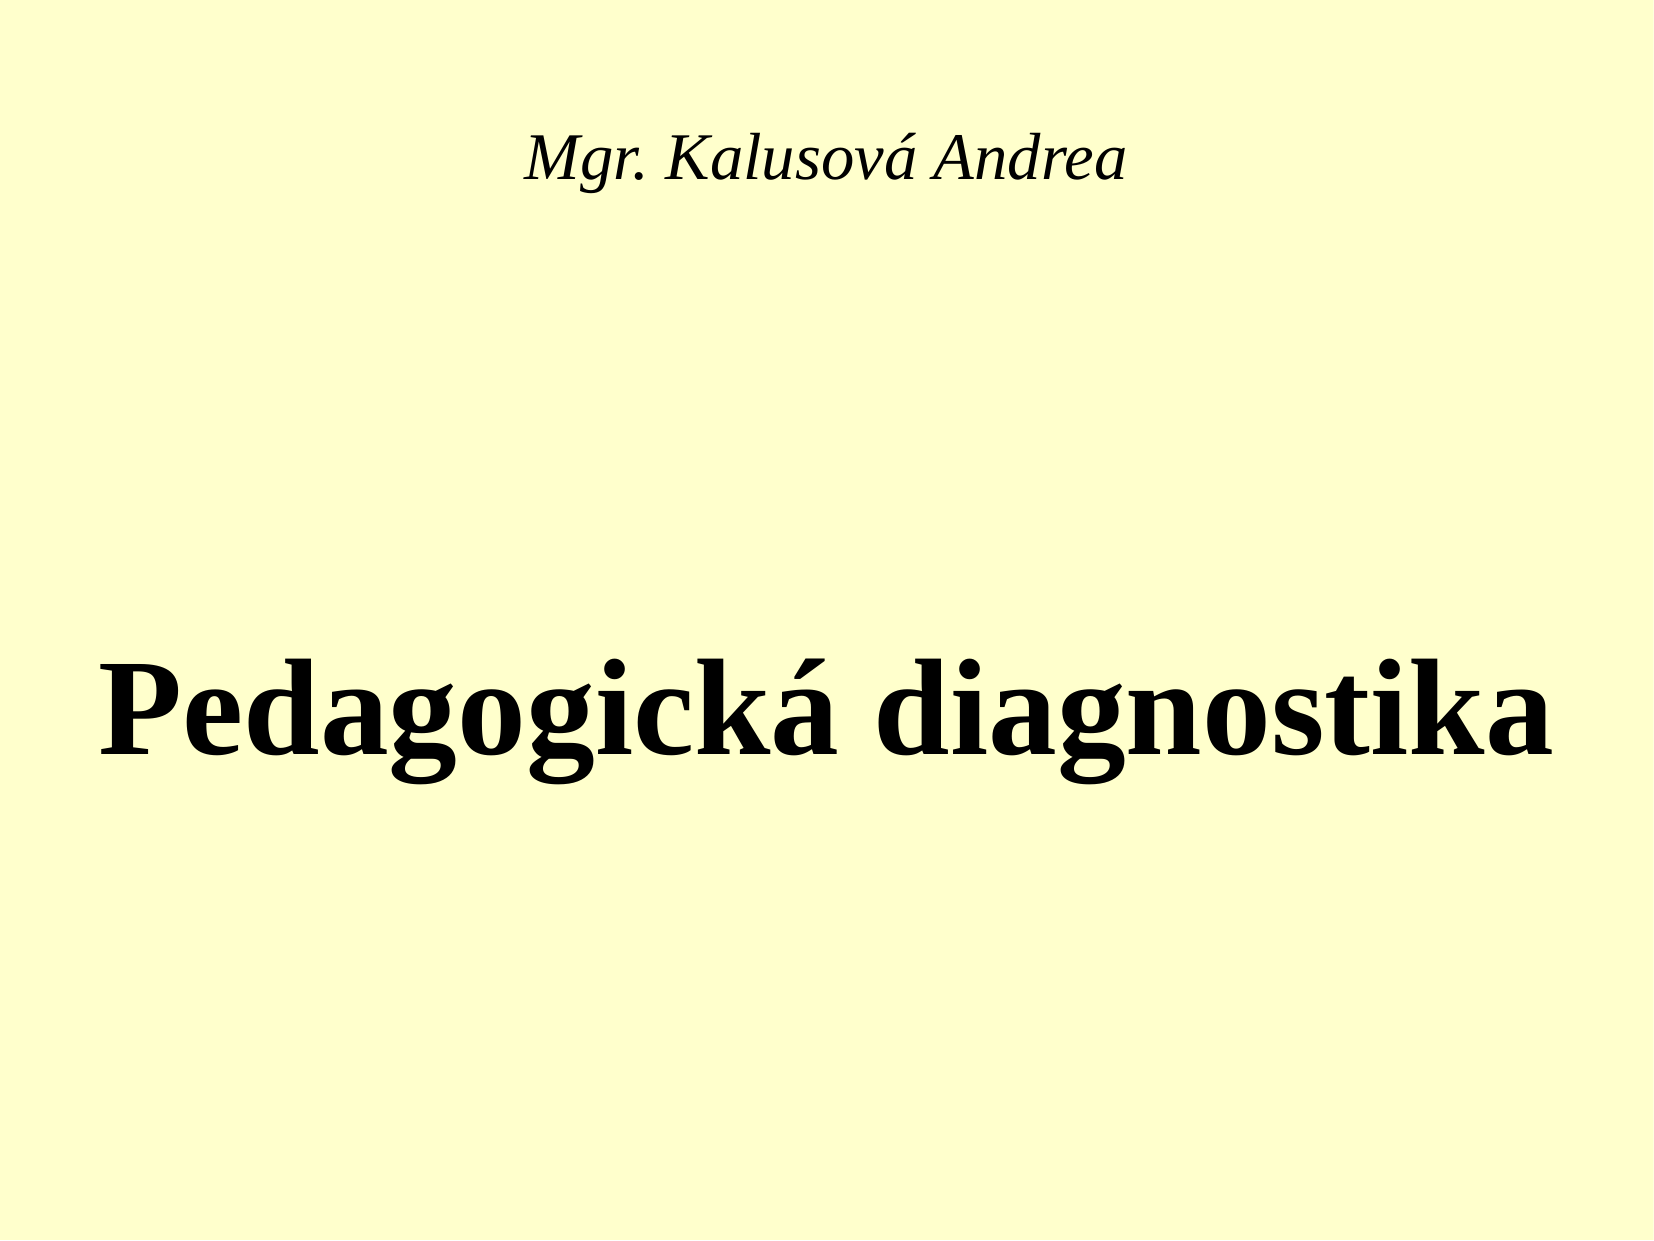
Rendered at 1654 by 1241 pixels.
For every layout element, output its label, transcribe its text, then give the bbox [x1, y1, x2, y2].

title Mgr. Kalusová Andrea [82, 49, 1571, 257]
subtitle Pedagogická diagnostika [82, 290, 1571, 1109]
